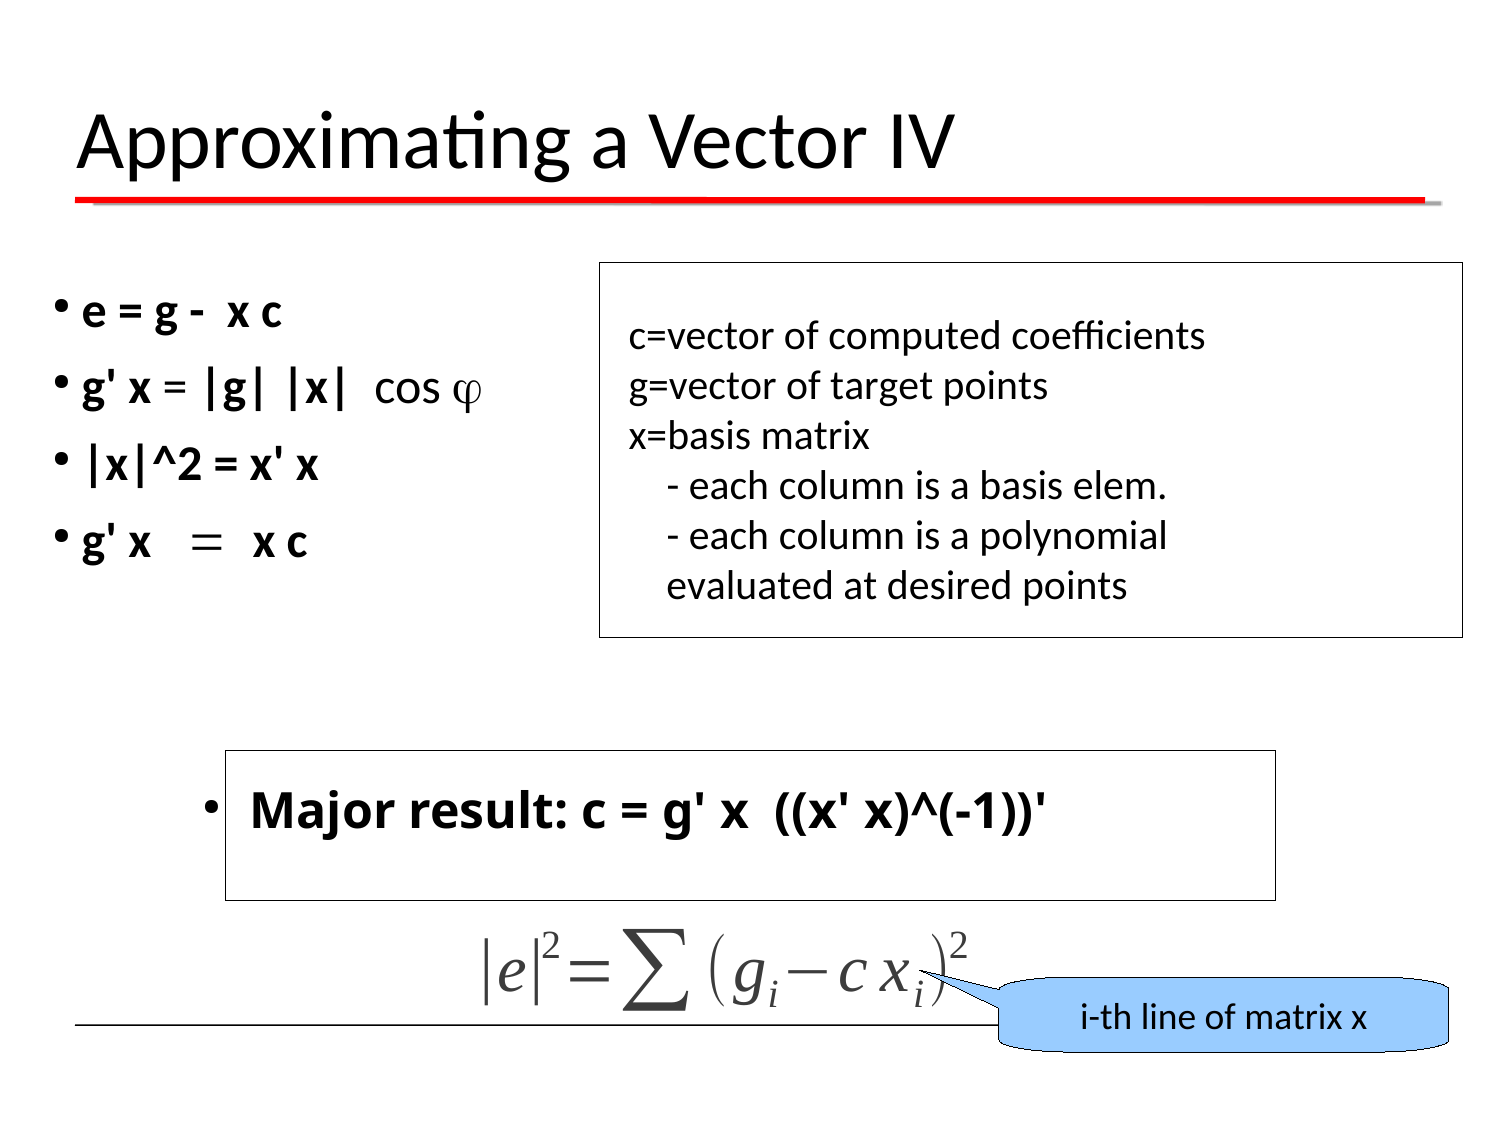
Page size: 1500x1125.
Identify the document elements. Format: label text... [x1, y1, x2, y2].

text_box c=vector of computed coefficients g=vector of target points x=basis matrix - each column is a basis elem. - each column is a polynomial evaluated at desired points [613, 299, 1365, 615]
title Approximating a Vector IV [61, 37, 1487, 197]
text_box i-th line of matrix x [919, 970, 1449, 1053]
list e = g - x c g' x = |g| |x| cos j |x|^2 = x' x g' x = x c Major result: c = g' x ((x' x)^(-1))' [37, 197, 1500, 1062]
chart [467, 923, 975, 1017]
